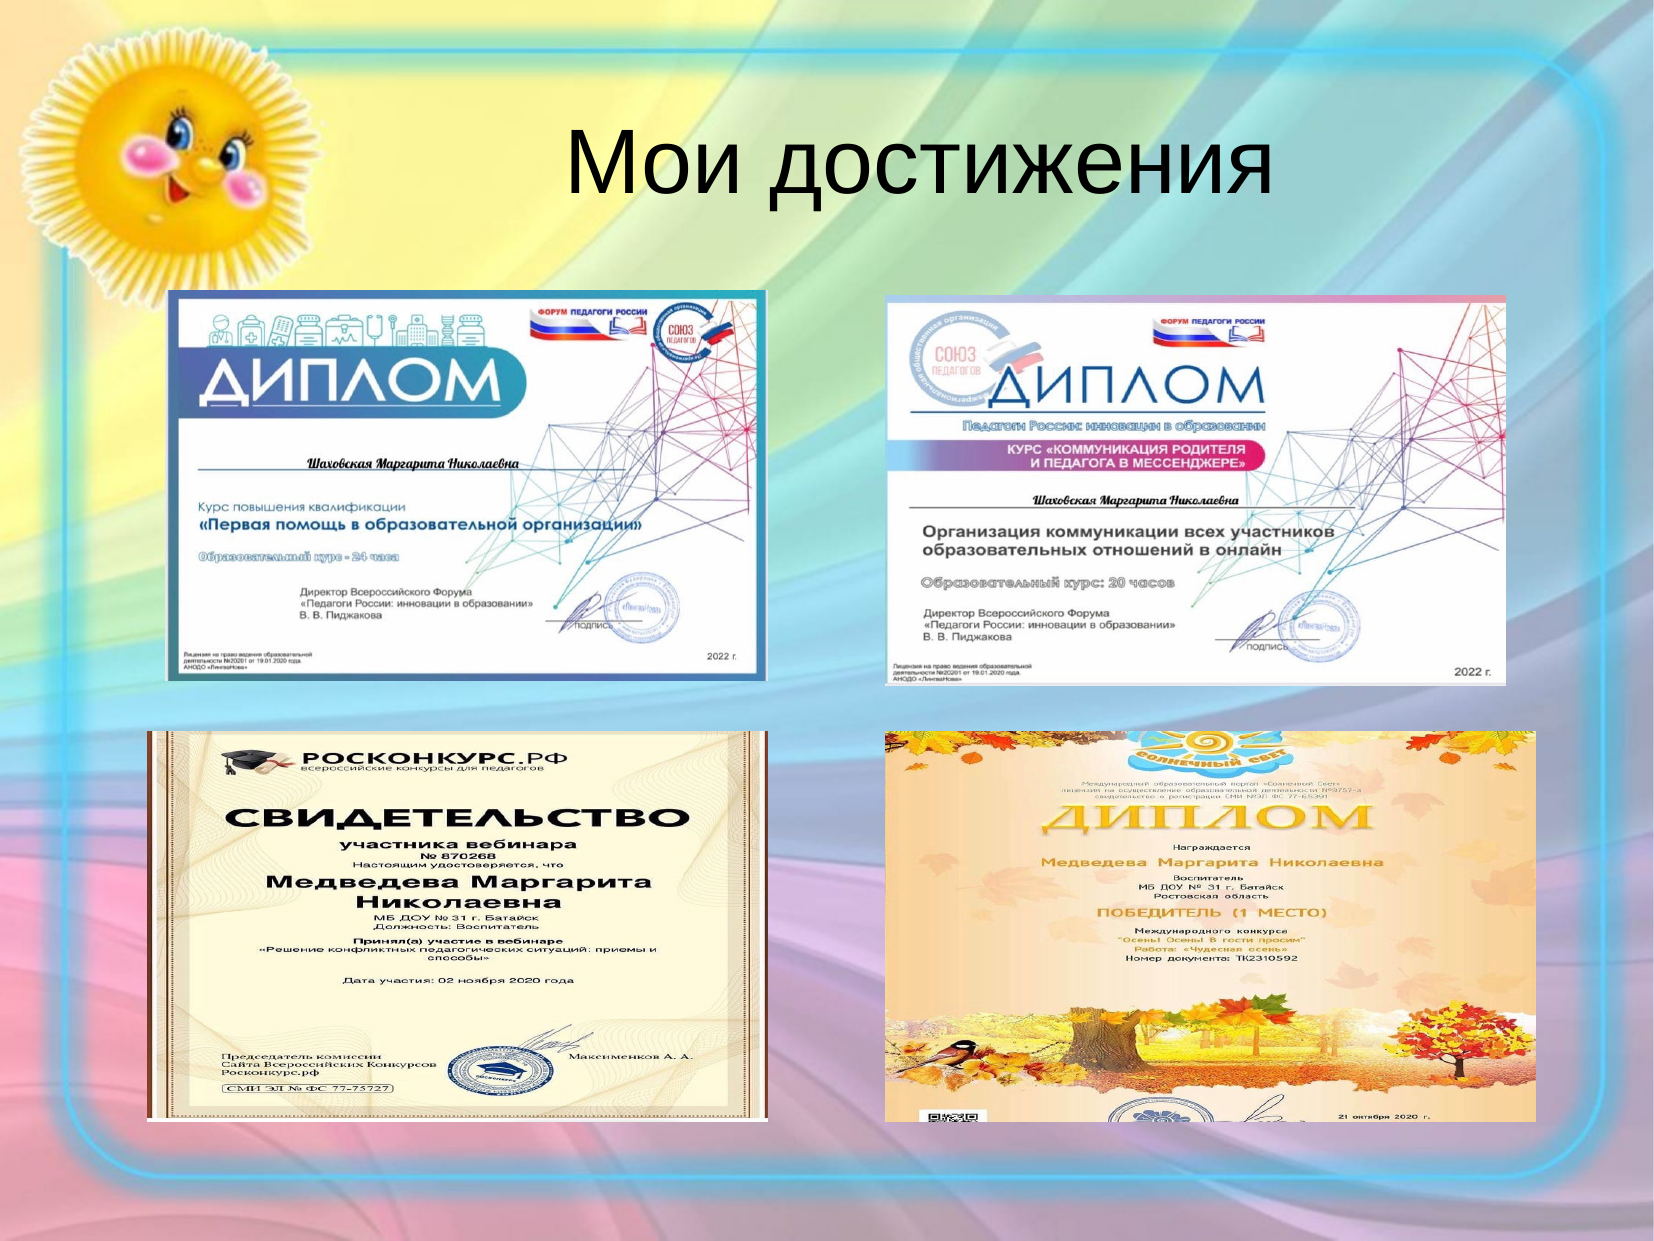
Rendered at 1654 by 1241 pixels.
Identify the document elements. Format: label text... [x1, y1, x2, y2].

picture [0, 0, 1654, 1241]
title Мои достижения [177, 58, 1654, 266]
